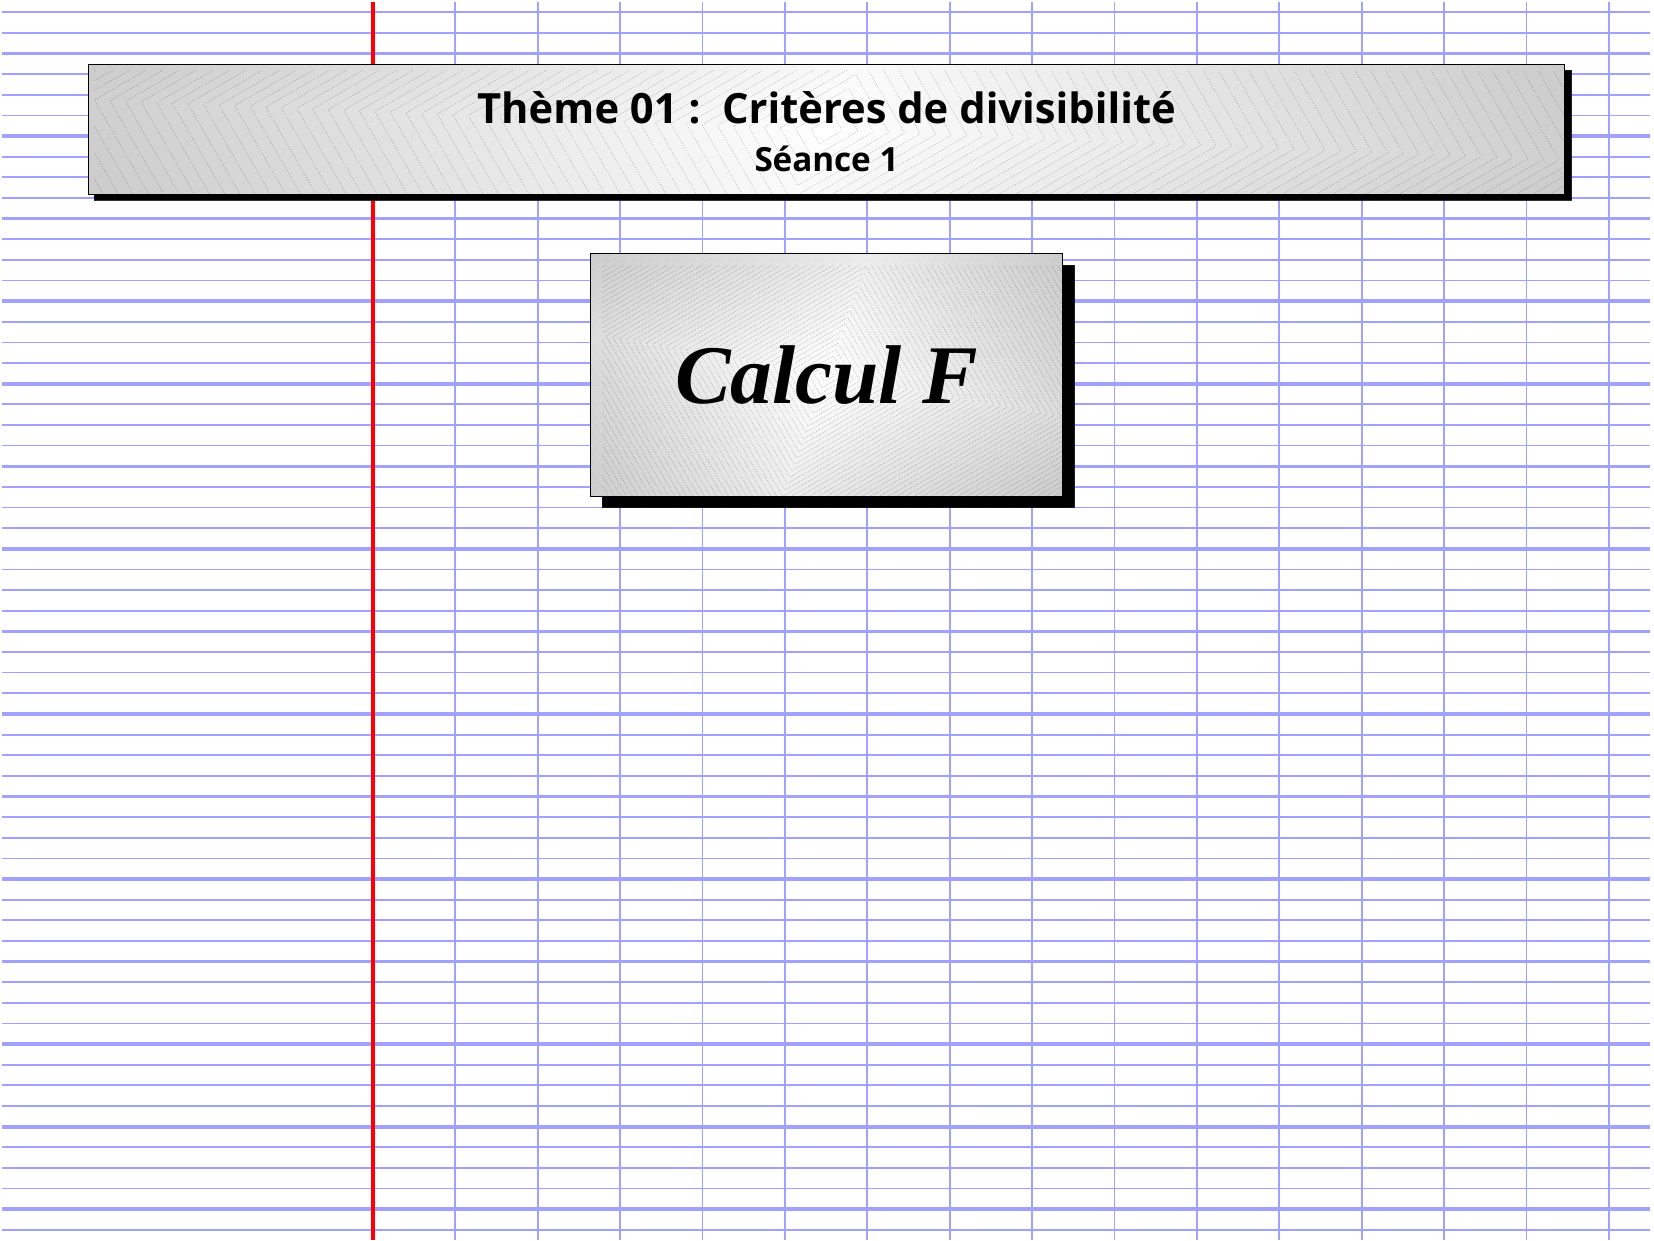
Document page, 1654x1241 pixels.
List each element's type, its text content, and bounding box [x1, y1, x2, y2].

text_box Thème 01 : Critères de divisibilité Séance 1 [88, 64, 1565, 195]
text_box Calcul F [590, 253, 1063, 497]
picture [0, 0, 1654, 1241]
